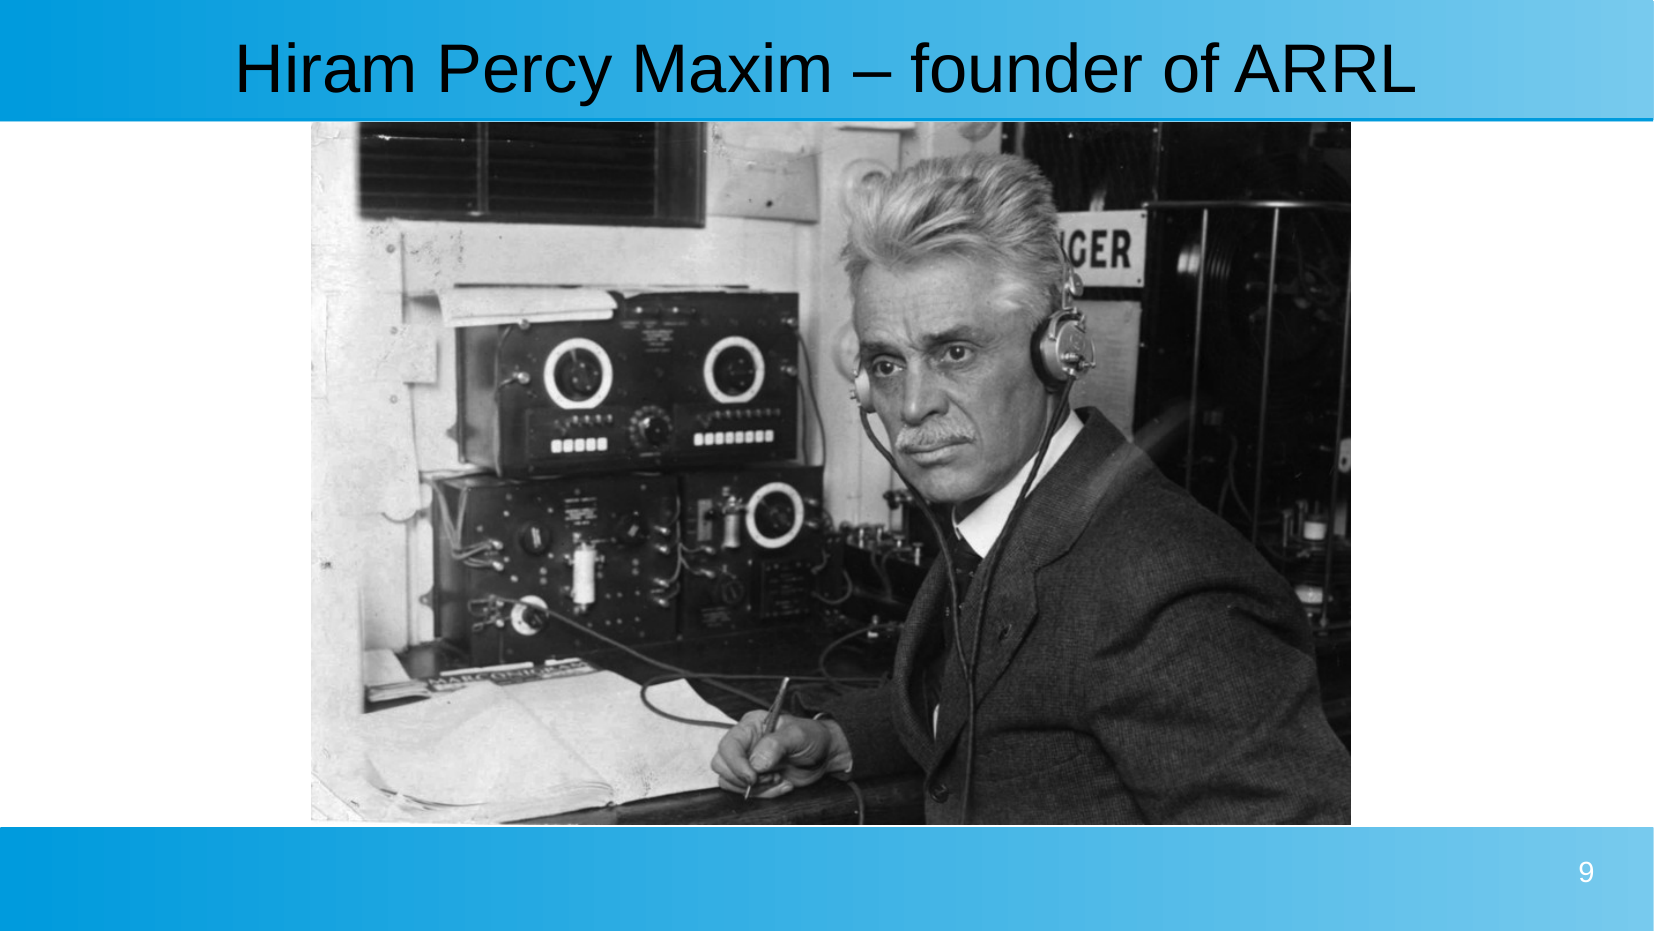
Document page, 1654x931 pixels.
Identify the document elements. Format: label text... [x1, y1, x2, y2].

title Hiram Percy Maxim – founder of ARRL [59, 29, 1595, 108]
picture [311, 122, 1351, 826]
